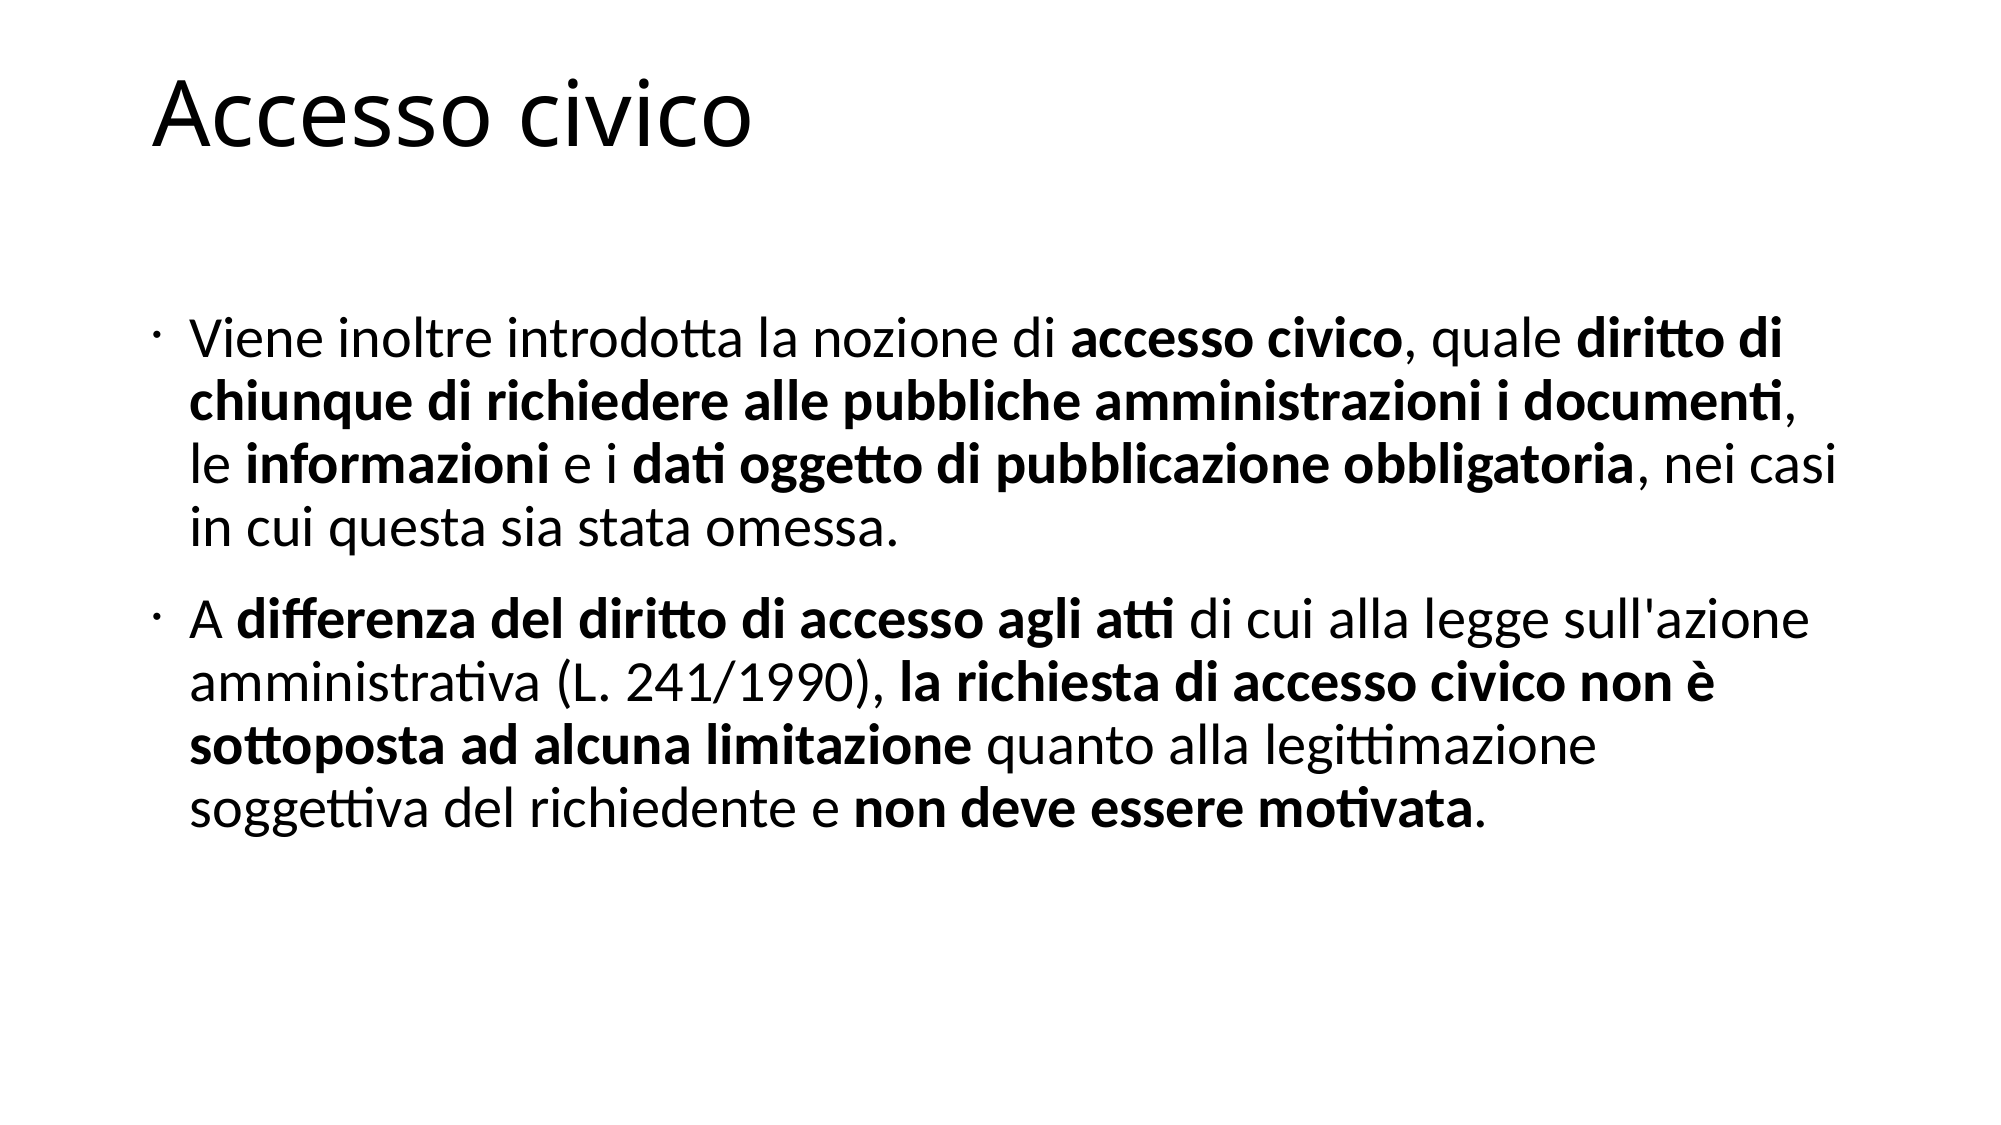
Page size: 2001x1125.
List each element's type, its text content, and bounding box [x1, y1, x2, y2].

title Accesso civico [137, 59, 1863, 278]
list Viene inoltre introdotta la nozione di accesso civico, quale diritto di chiunque di richiedere alle pubbliche amministrazioni i documenti, le informazioni e i dati oggetto di pubblicazione obbligatoria, nei casi in cui questa sia stata omessa. A differenza del diritto di accesso agli atti di cui alla legge sull'azione amministrativa (L. 241/1990), la richiesta di accesso civico non è sottoposta ad alcuna limitazione quanto alla legittimazione soggettiva del richiedente e non deve essere motivata. [137, 299, 1863, 1014]
